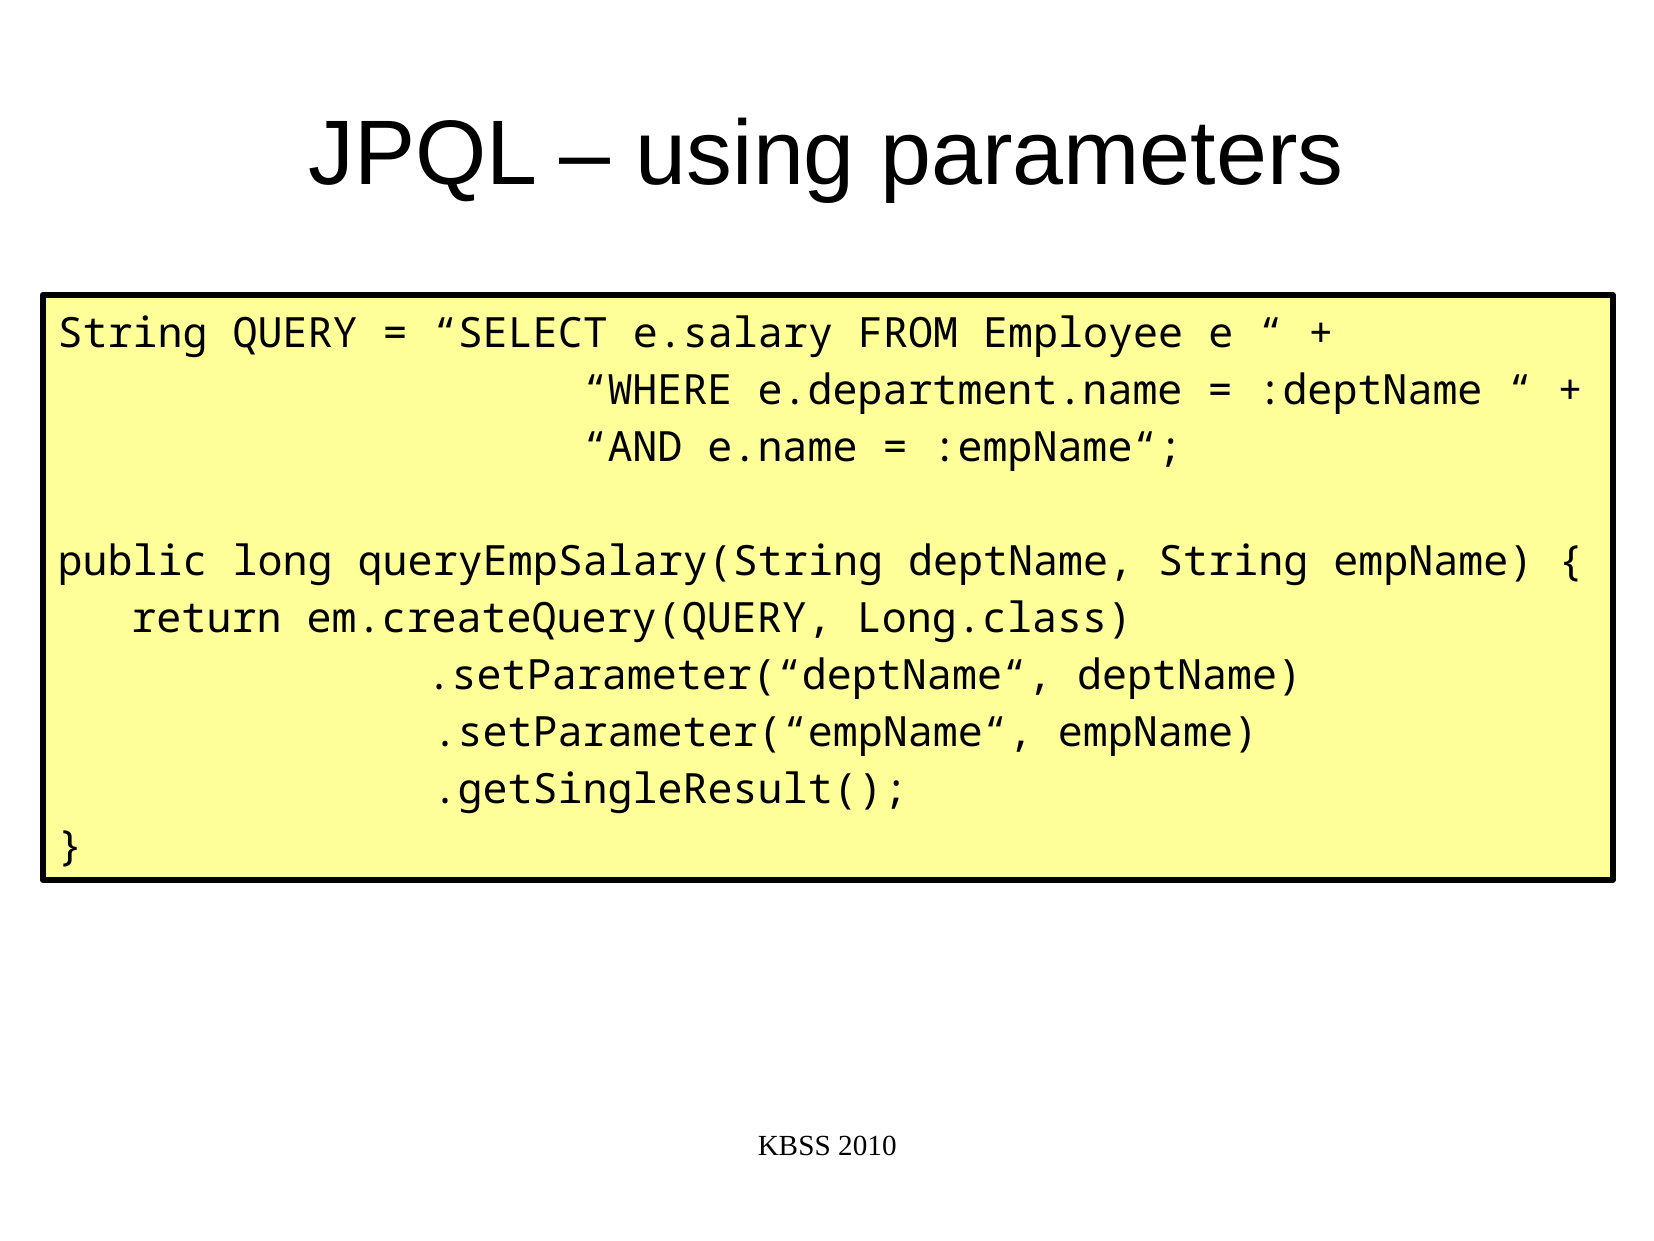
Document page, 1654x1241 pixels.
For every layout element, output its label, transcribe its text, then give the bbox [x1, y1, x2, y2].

text_box String QUERY = “SELECT e.salary FROM Employee e “ + “WHERE e.department.name = :deptName “ + “AND e.name = :empName“; public long queryEmpSalary(String deptName, String empName) { return em.createQuery(QUERY, Long.class) .setParameter(“deptName“, deptName) .setParameter(“empName“, empName) .getSingleResult(); } [42, 295, 1613, 796]
title JPQL – using parameters [82, 49, 1571, 257]
